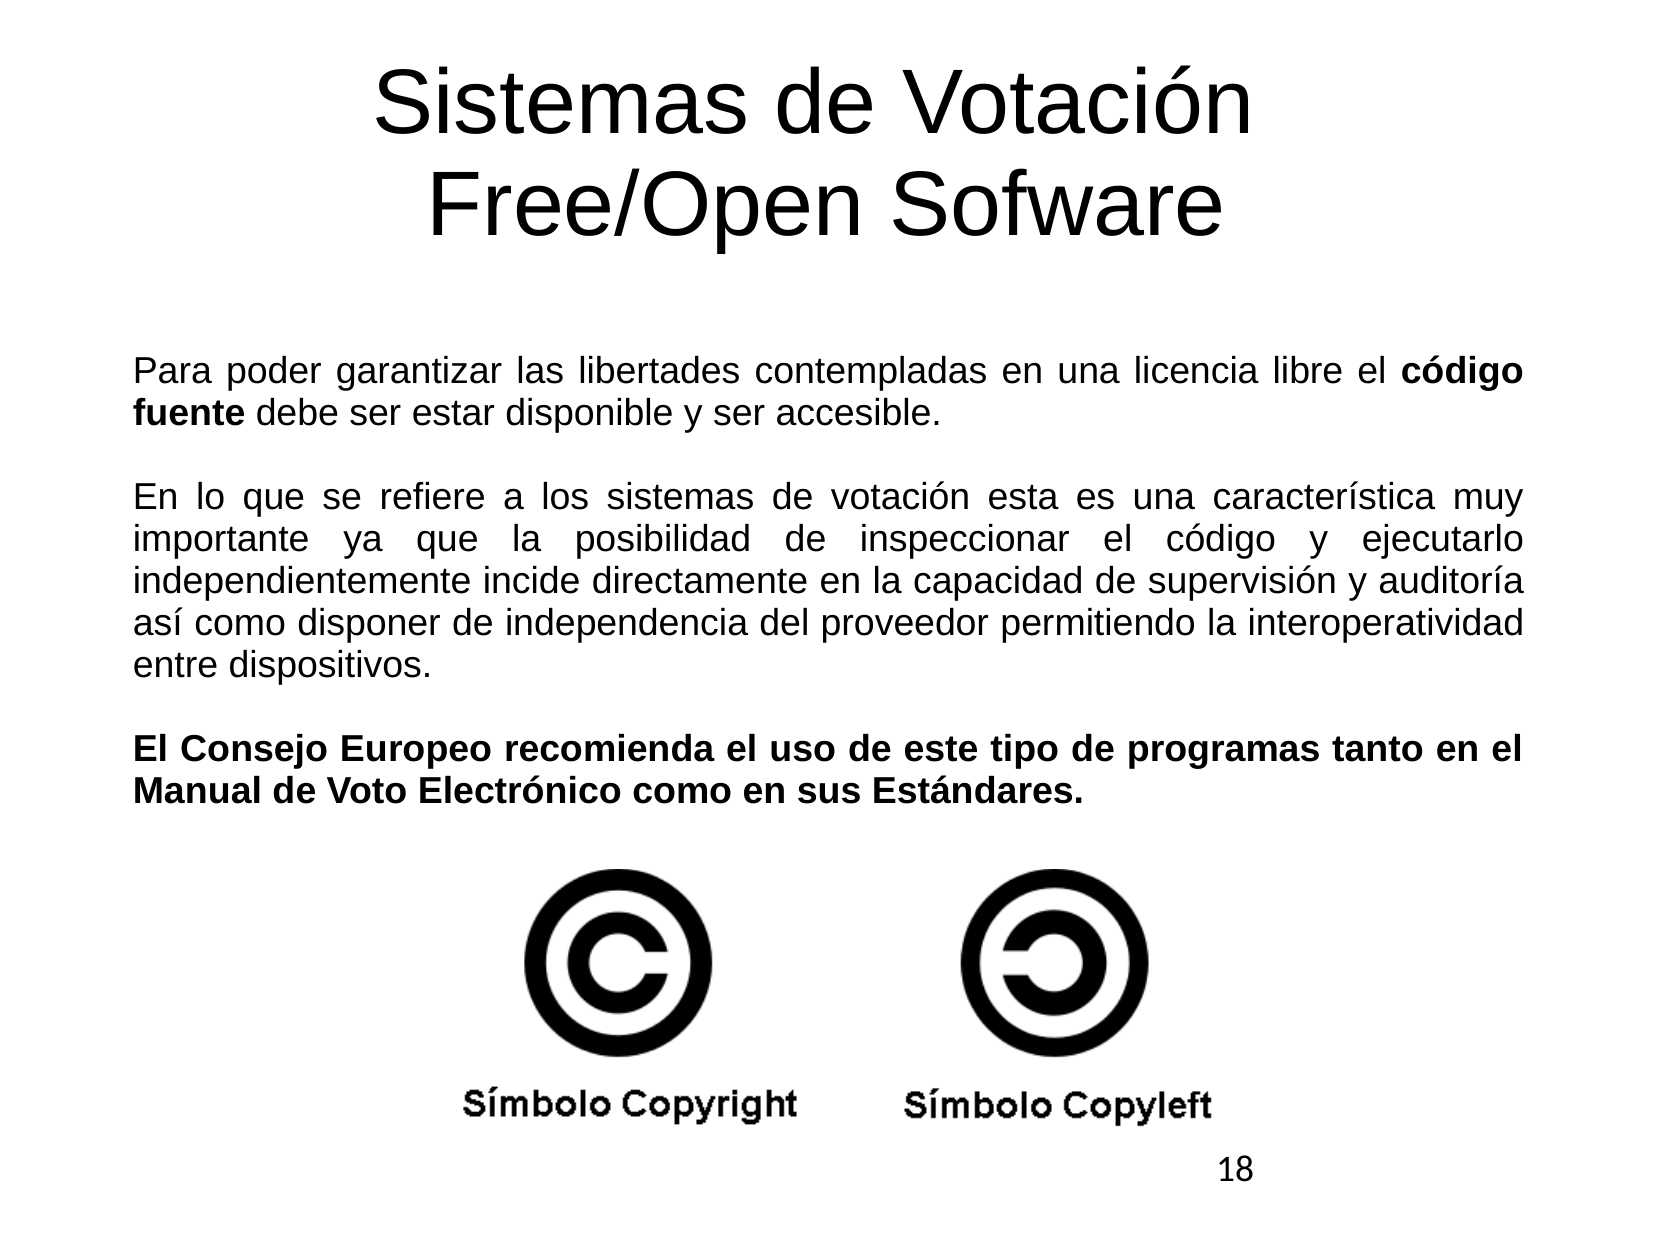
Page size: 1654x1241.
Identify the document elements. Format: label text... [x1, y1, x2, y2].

title Sistemas de Votación Free/Open Sofware [82, 49, 1571, 257]
picture [448, 869, 1227, 1134]
text_box Para poder garantizar las libertades contempladas en una licencia libre el código fuente debe ser estar disponible y ser accesible. En lo que se refiere a los sistemas de votación esta es una característica muy importante ya que la posibilidad de inspeccionar el código y ejecutarlo independientemente incide directamente en la capacidad de supervisión y auditoría así como disponer de independencia del proveedor permitiendo la interoperatividad entre dispositivos. El Consejo Europeo recomienda el uso de este tipo de programas tanto en el Manual de Voto Electrónico como en sus Estándares. [118, 342, 1539, 825]
text_box <número> [1201, 1136, 1588, 1203]
